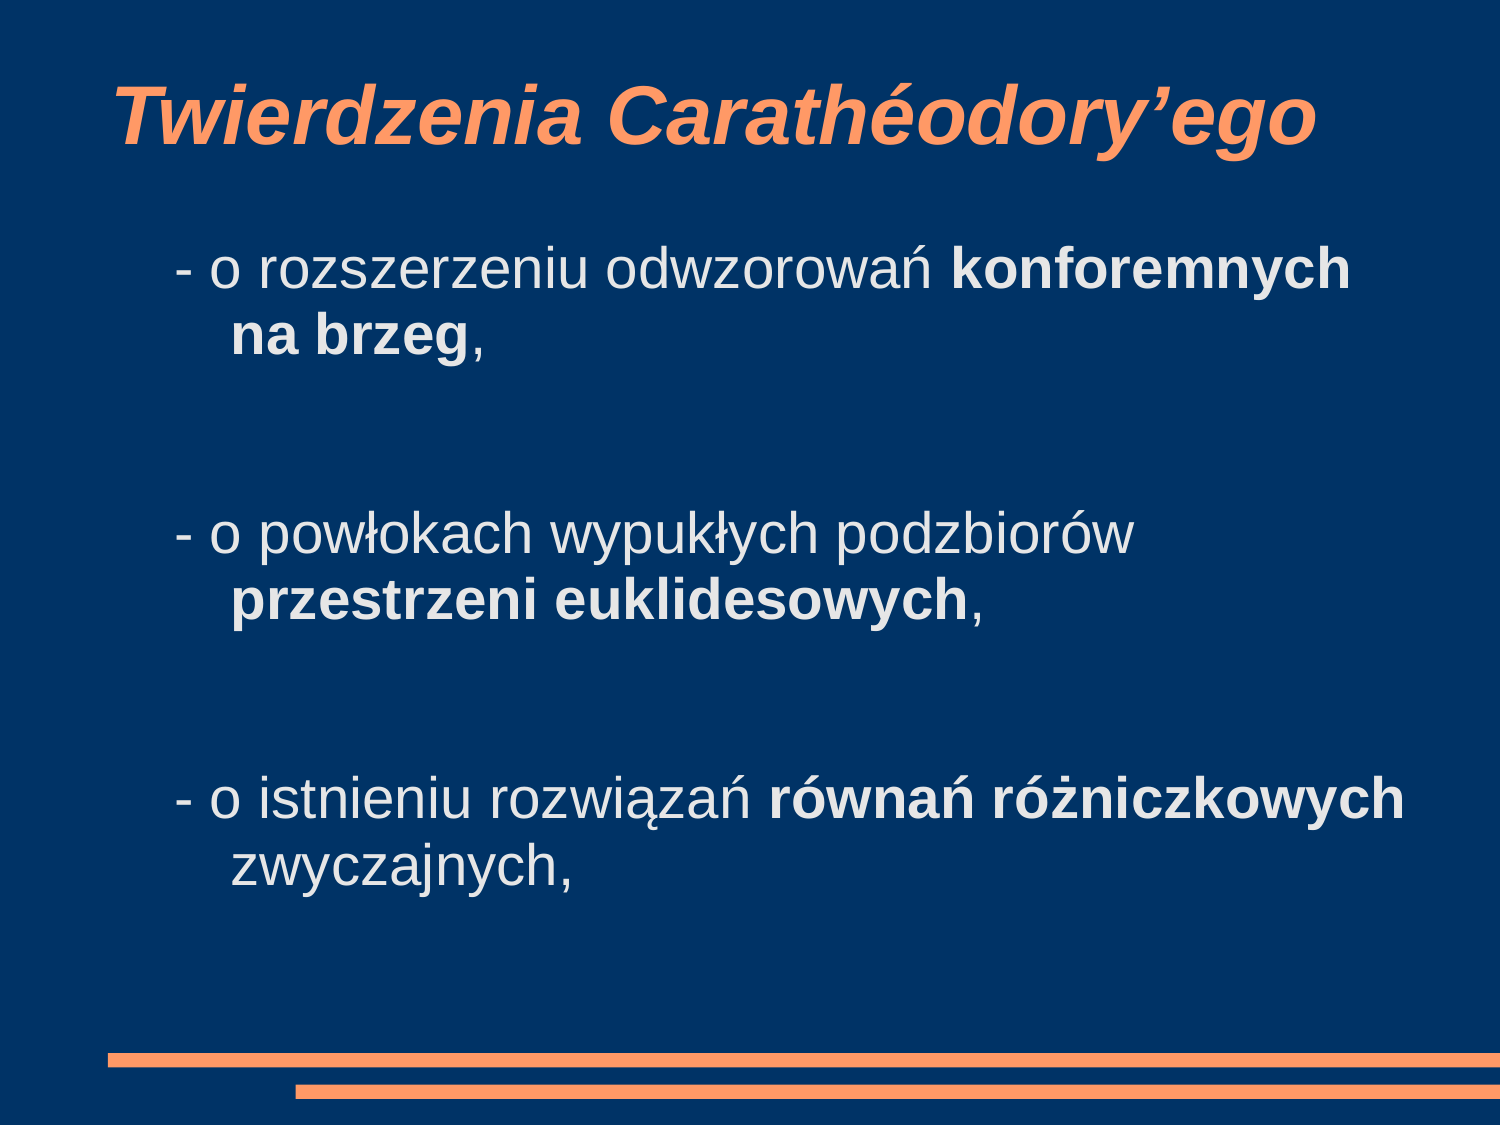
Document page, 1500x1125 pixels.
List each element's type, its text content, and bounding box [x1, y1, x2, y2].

list - o rozszerzeniu odwzorowań konforemnych na brzeg, - o powłokach wypukłych podzbiorów przestrzeni euklidesowych, - o istnieniu rozwiązań równań różniczkowych zwyczajnych, [118, 232, 1423, 1004]
title Twierdzenia Carathéodory’ego [110, 23, 1390, 211]
